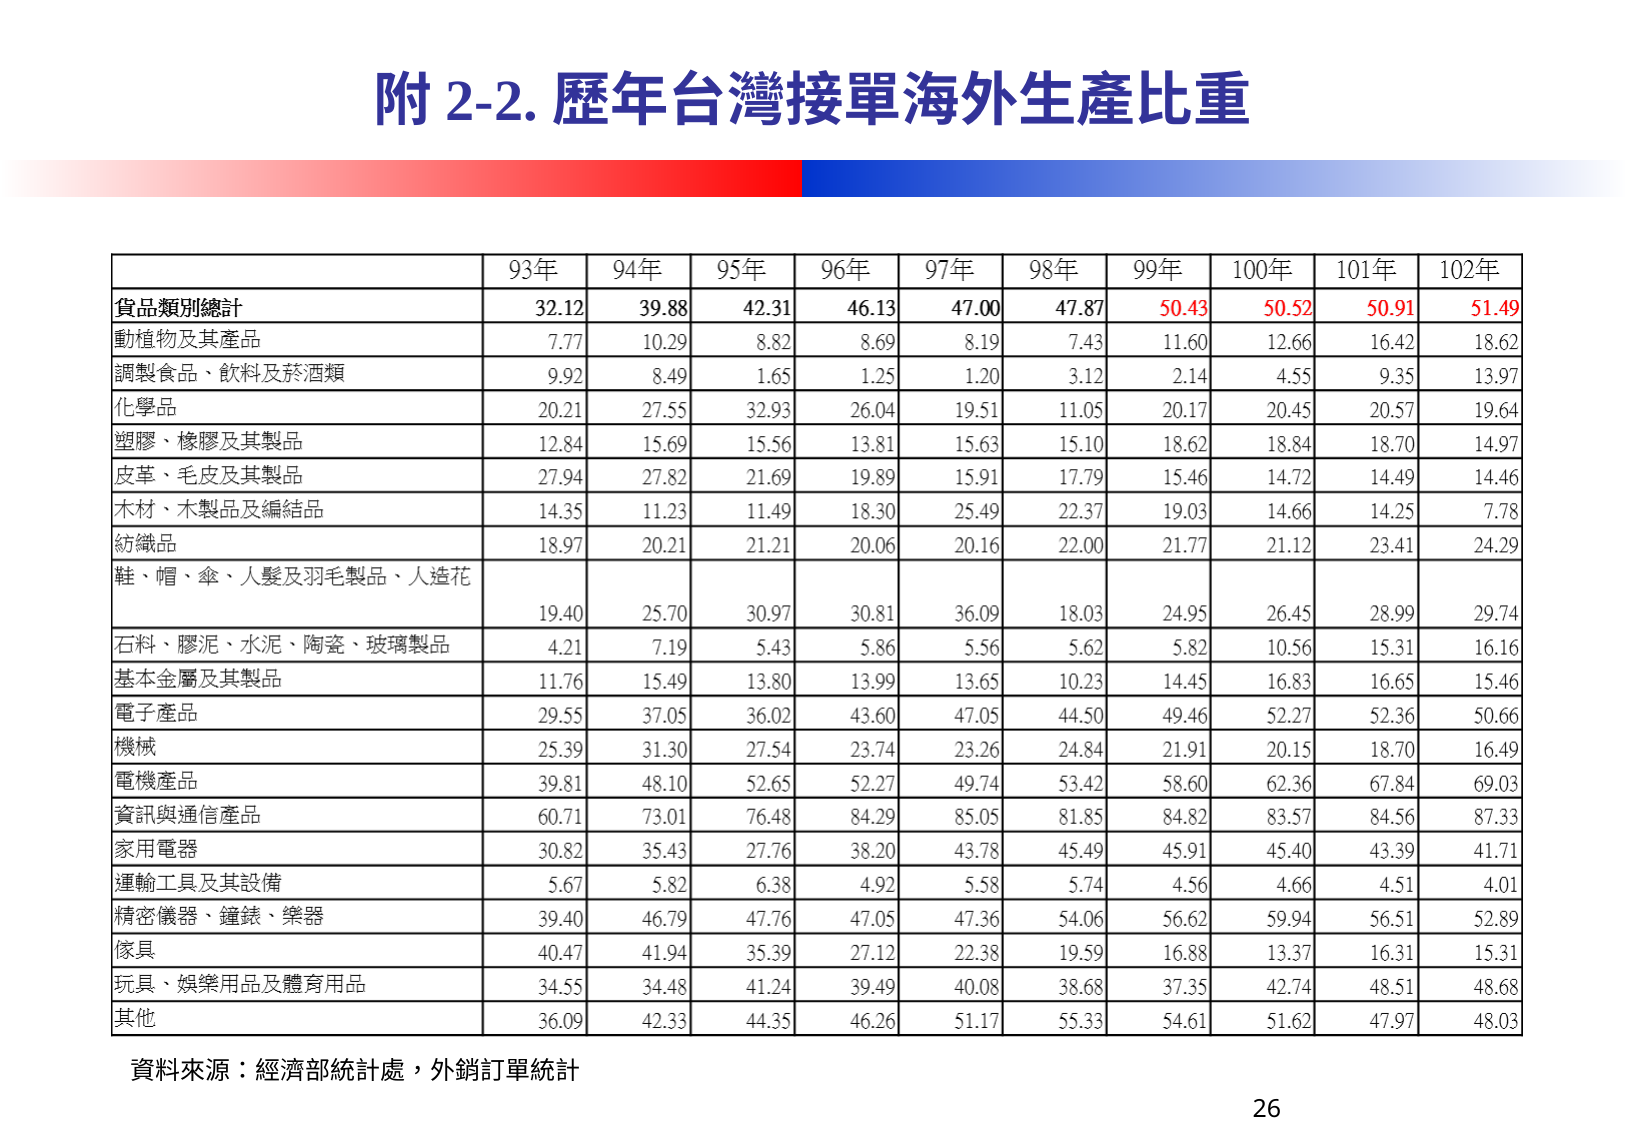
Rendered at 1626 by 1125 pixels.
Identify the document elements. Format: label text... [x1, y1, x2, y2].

text_box 26 [1237, 1085, 1617, 1125]
title 附2-2.歷年台灣接單海外生產比重 [81, 45, 1544, 149]
text_box 資料來源：經濟部統計處，外銷訂單統計 [116, 1047, 596, 1092]
picture [111, 247, 1523, 1045]
